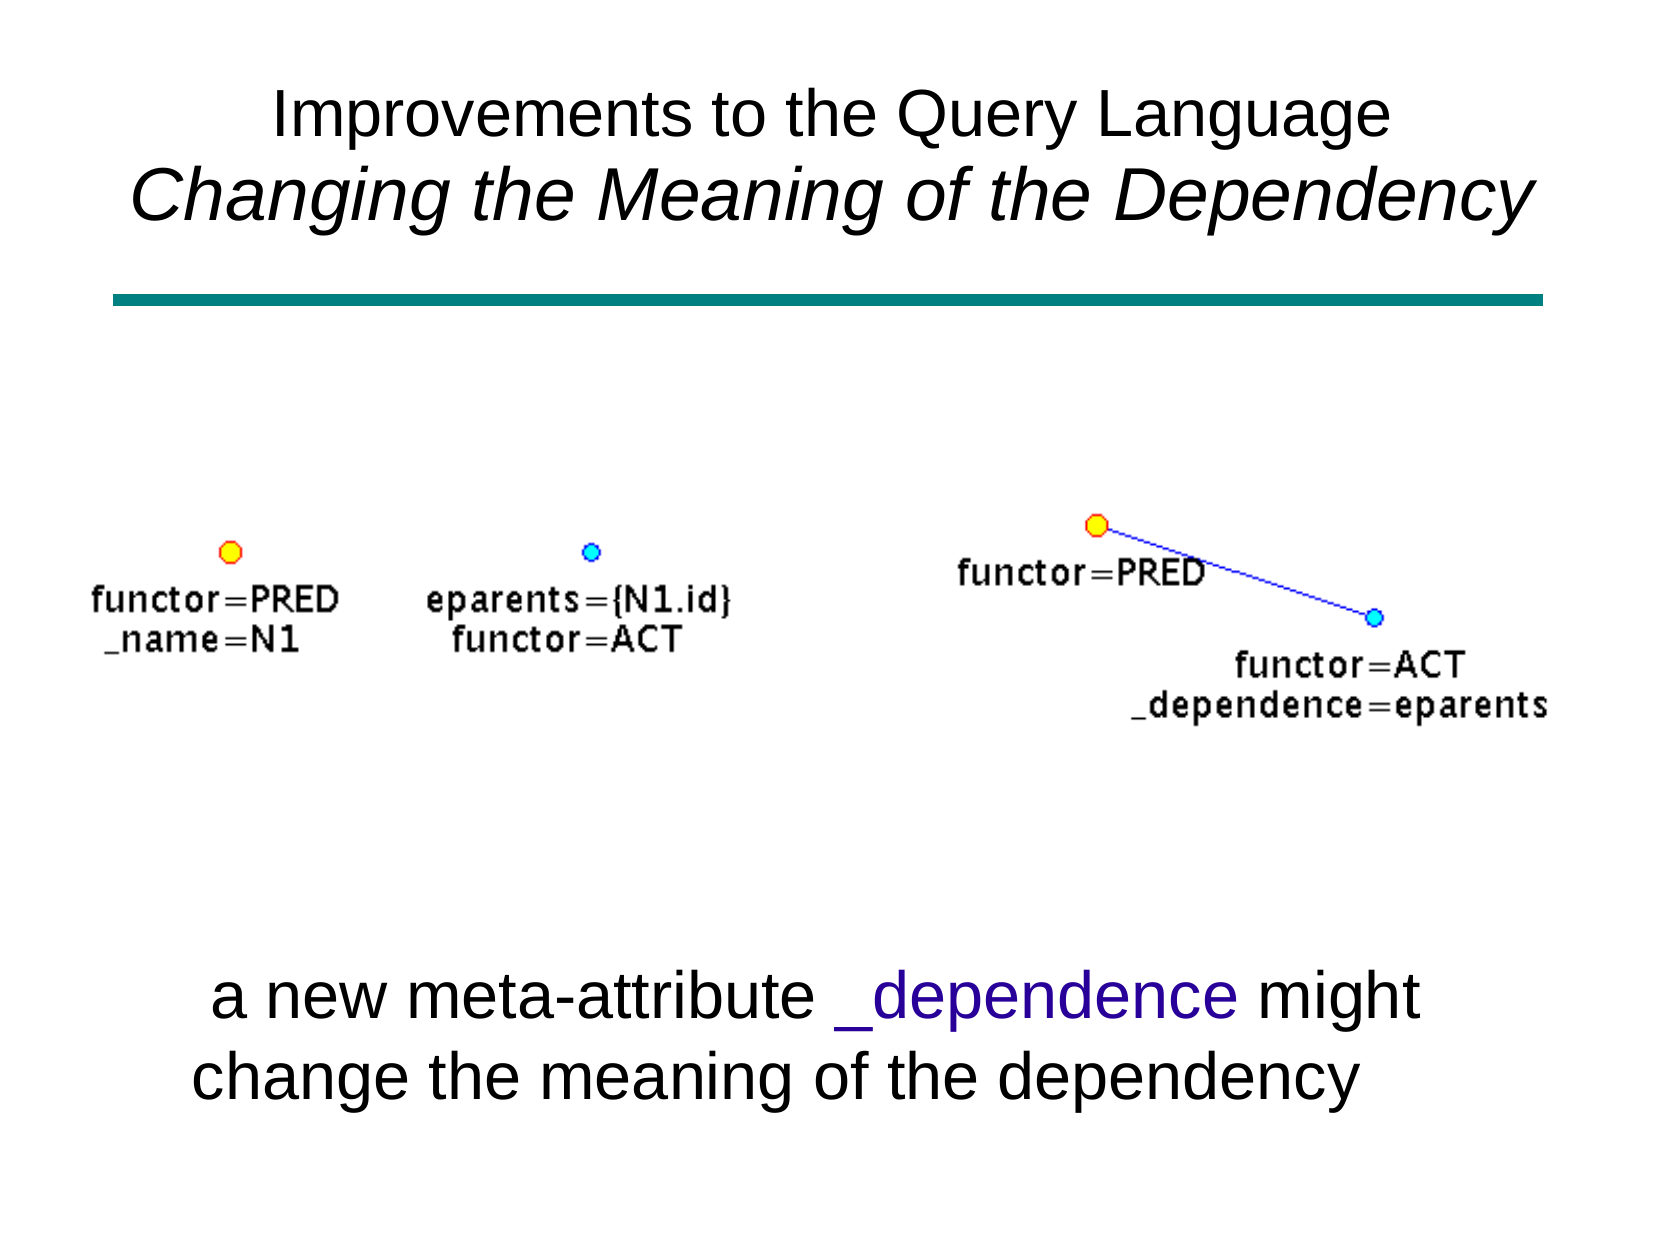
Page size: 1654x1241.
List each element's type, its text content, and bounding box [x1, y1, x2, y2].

picture [82, 531, 739, 665]
text_box a new meta-attribute _dependence might change the meaning of the dependency [177, 944, 1506, 1152]
title Improvements to the Query Language Changing the Meaning of the Dependency [88, 42, 1577, 268]
picture [944, 502, 1568, 739]
